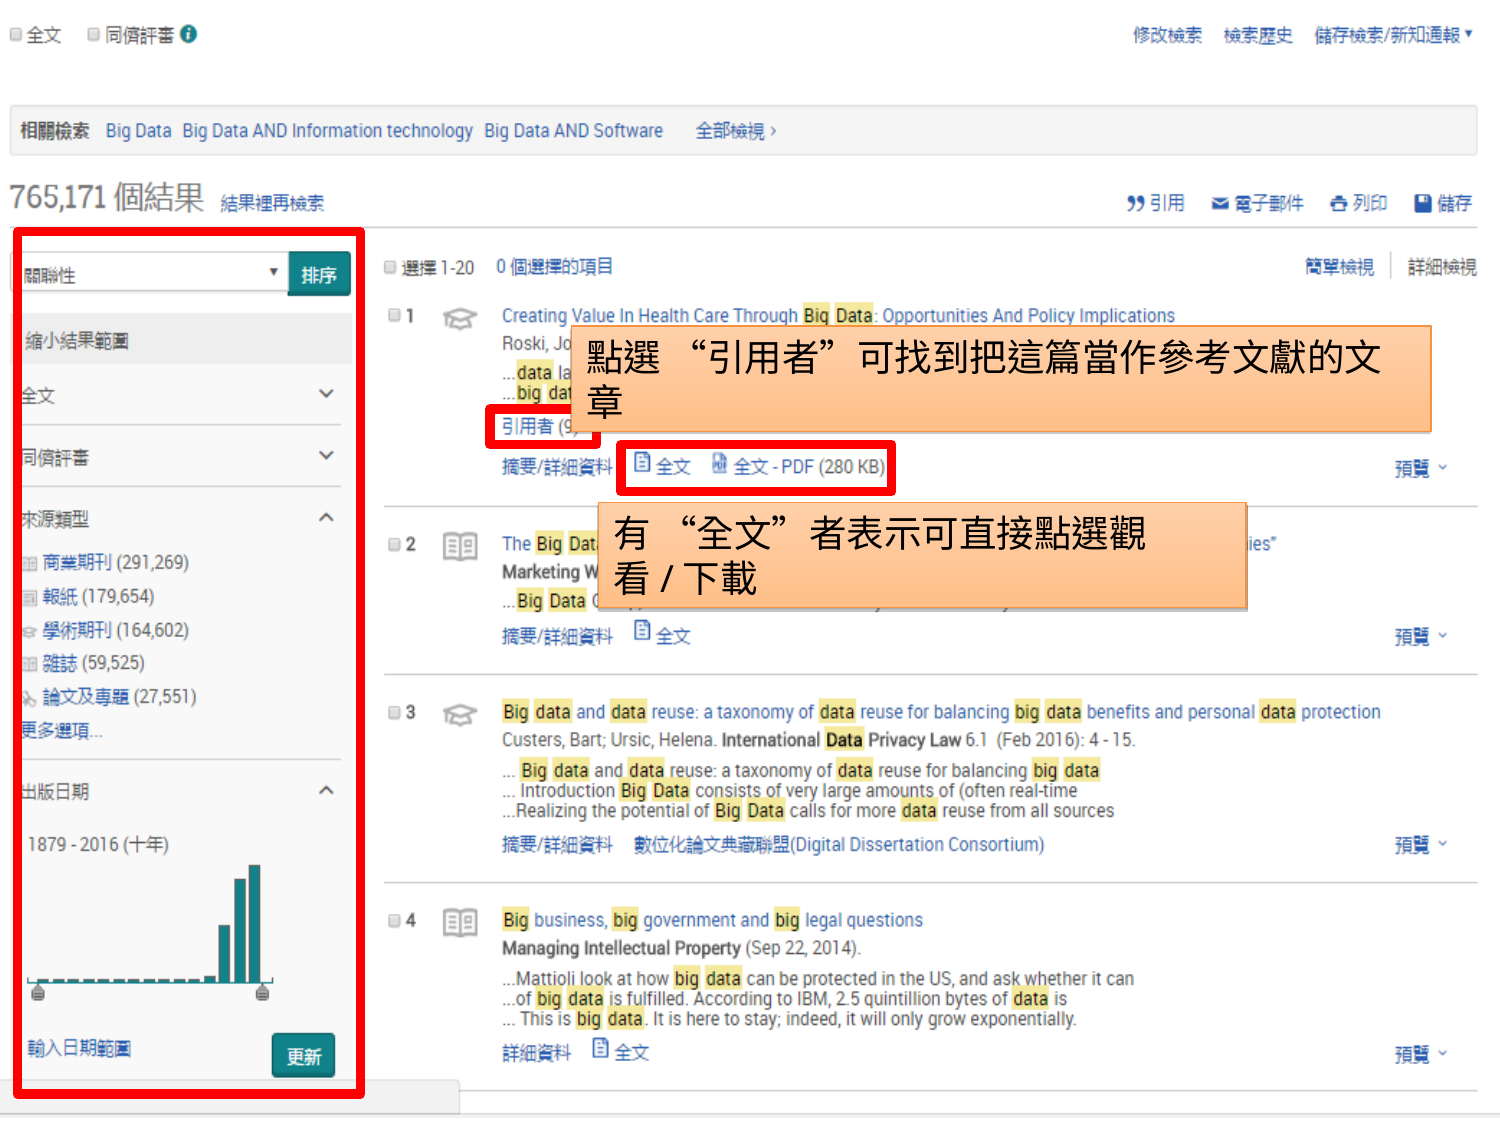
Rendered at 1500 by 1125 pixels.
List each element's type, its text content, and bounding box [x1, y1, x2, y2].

text_box 點選 “引用者”可找到把這篇當作參考文獻的文章 [571, 326, 1431, 431]
text_box 有 “全文”者表示可直接點選觀看/下載 [599, 502, 1246, 607]
picture [0, 11, 1500, 1118]
